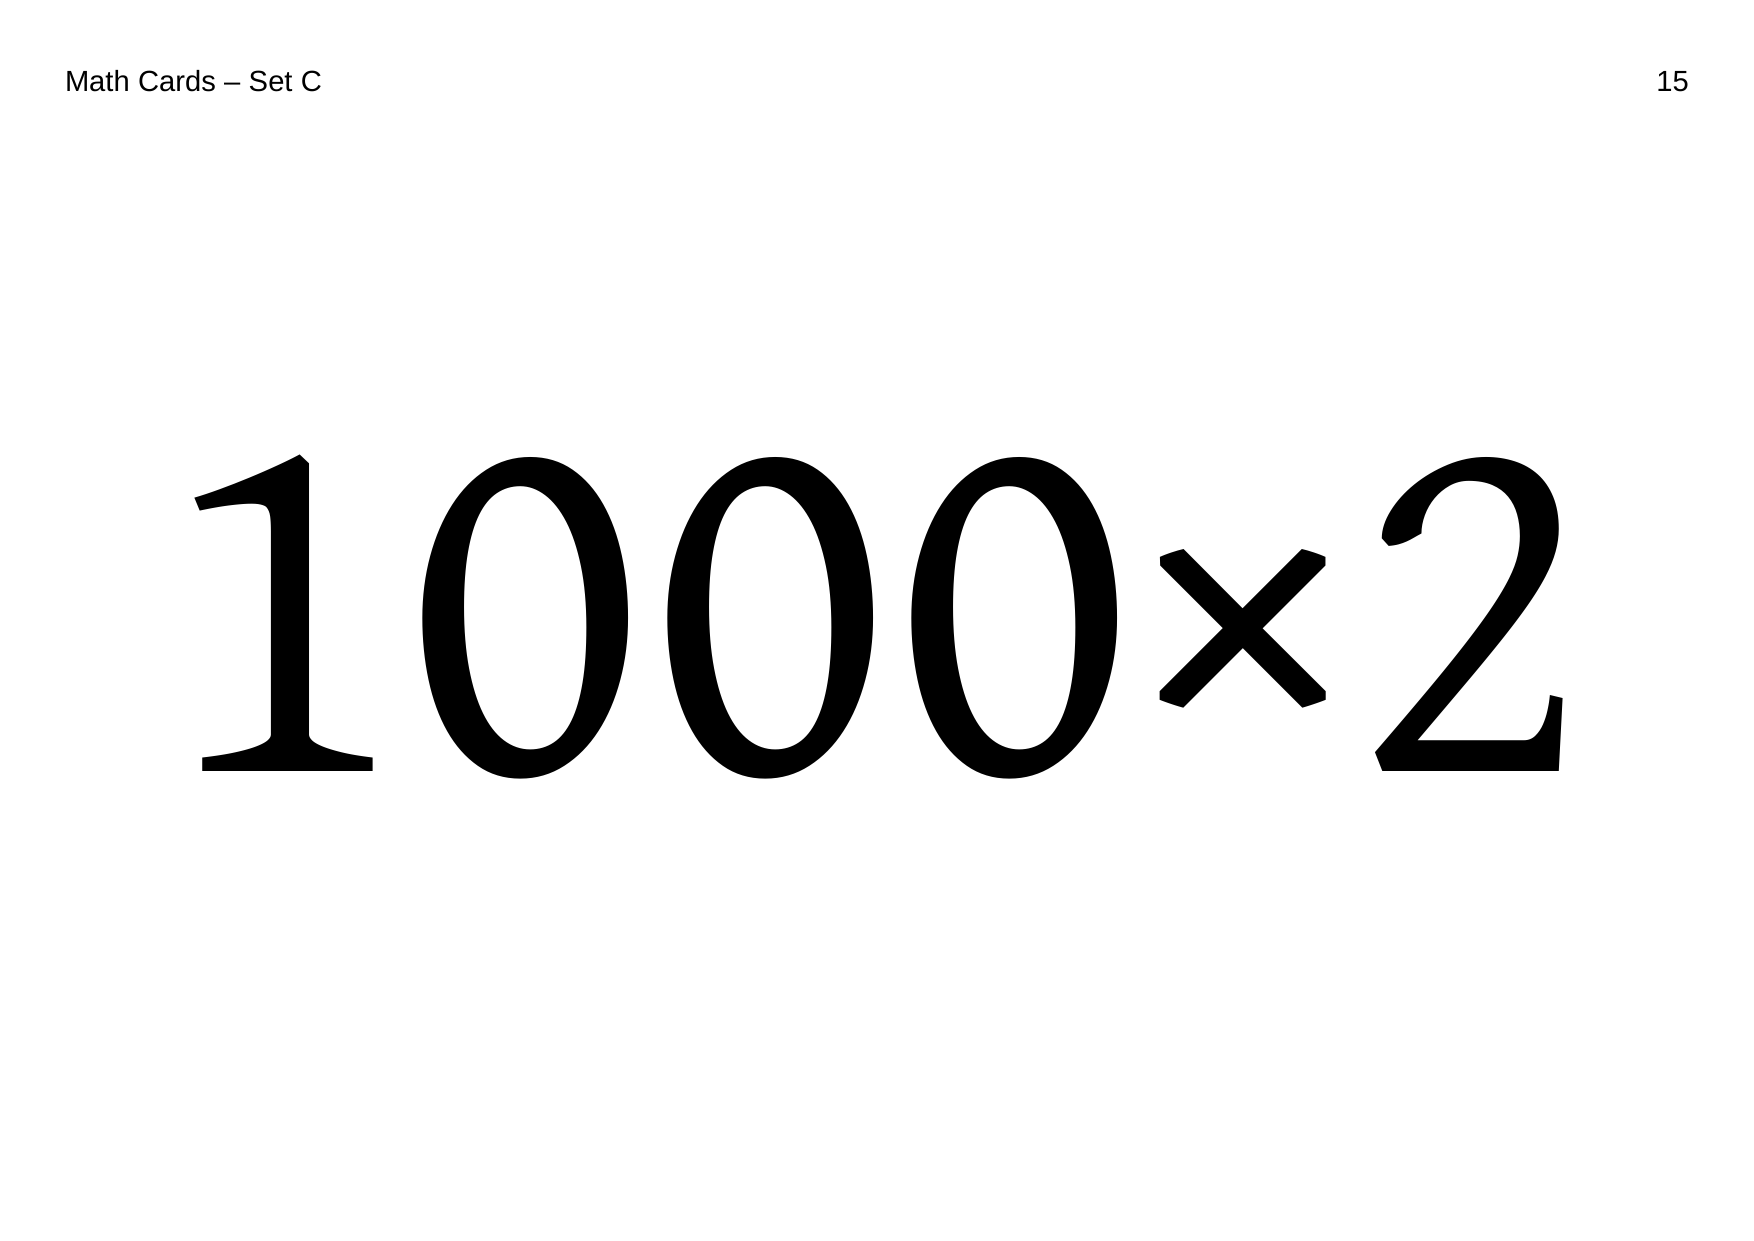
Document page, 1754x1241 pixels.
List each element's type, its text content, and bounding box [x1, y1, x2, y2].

text_box 1000×2 [153, 318, 1601, 922]
text_box 15 [1650, 59, 1695, 104]
text_box Math Cards – Set C [59, 59, 329, 104]
